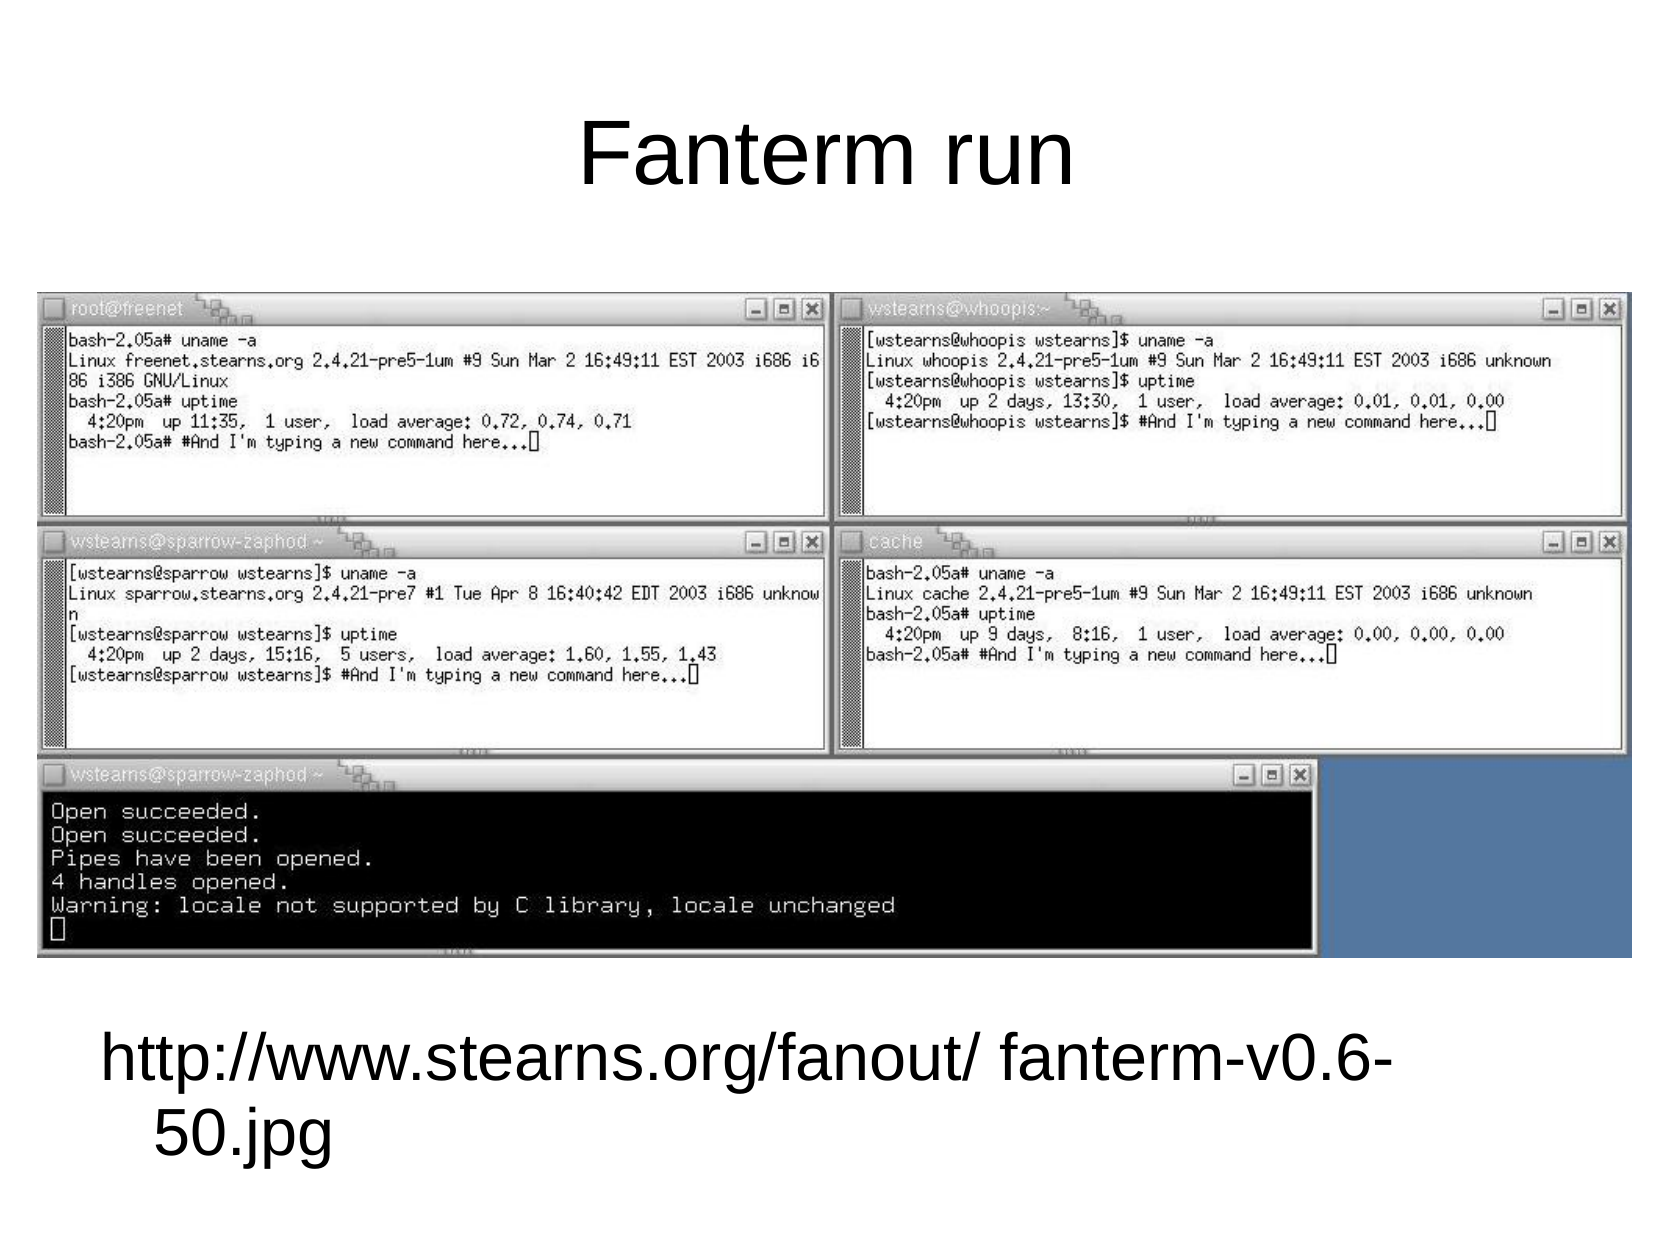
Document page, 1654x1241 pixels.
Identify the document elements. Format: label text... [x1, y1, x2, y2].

list http://www.stearns.org/fanout/ fanterm-v0.6-50.jpg [82, 958, 1571, 1170]
picture [37, 292, 1632, 958]
title Fanterm run [82, 56, 1571, 250]
